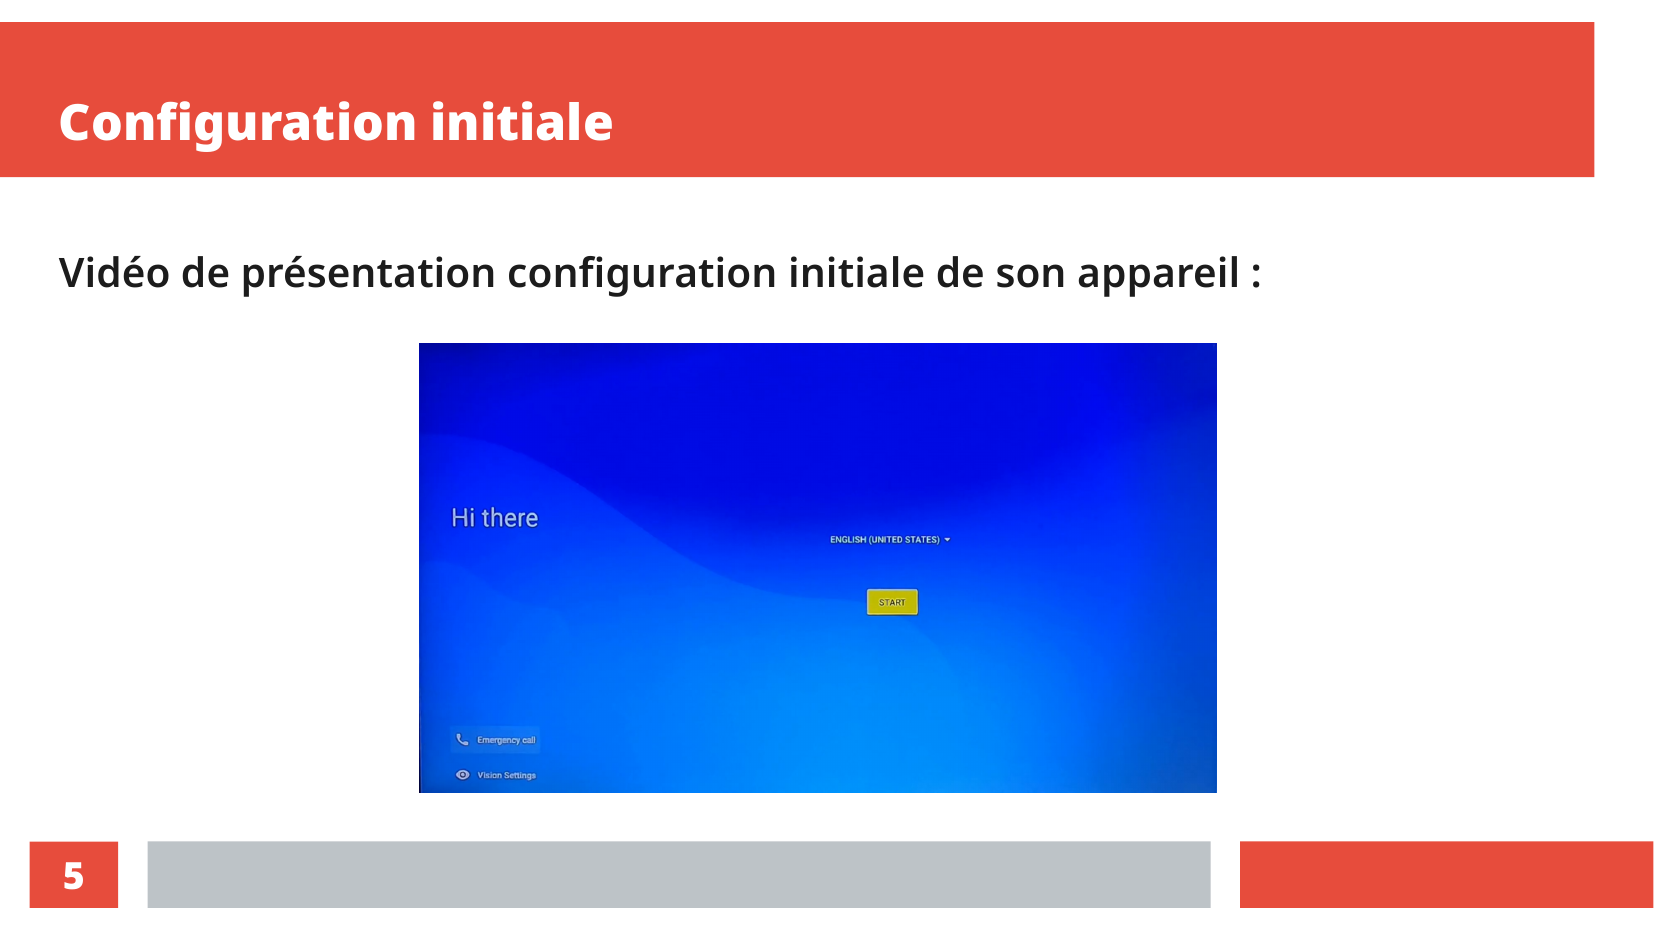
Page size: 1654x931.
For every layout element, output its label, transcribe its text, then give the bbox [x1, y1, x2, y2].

picture [419, 343, 1217, 793]
list Vidéo de présentation configuration initiale de son appareil : [59, 243, 1565, 820]
title Configuration initiale [59, 44, 1595, 156]
